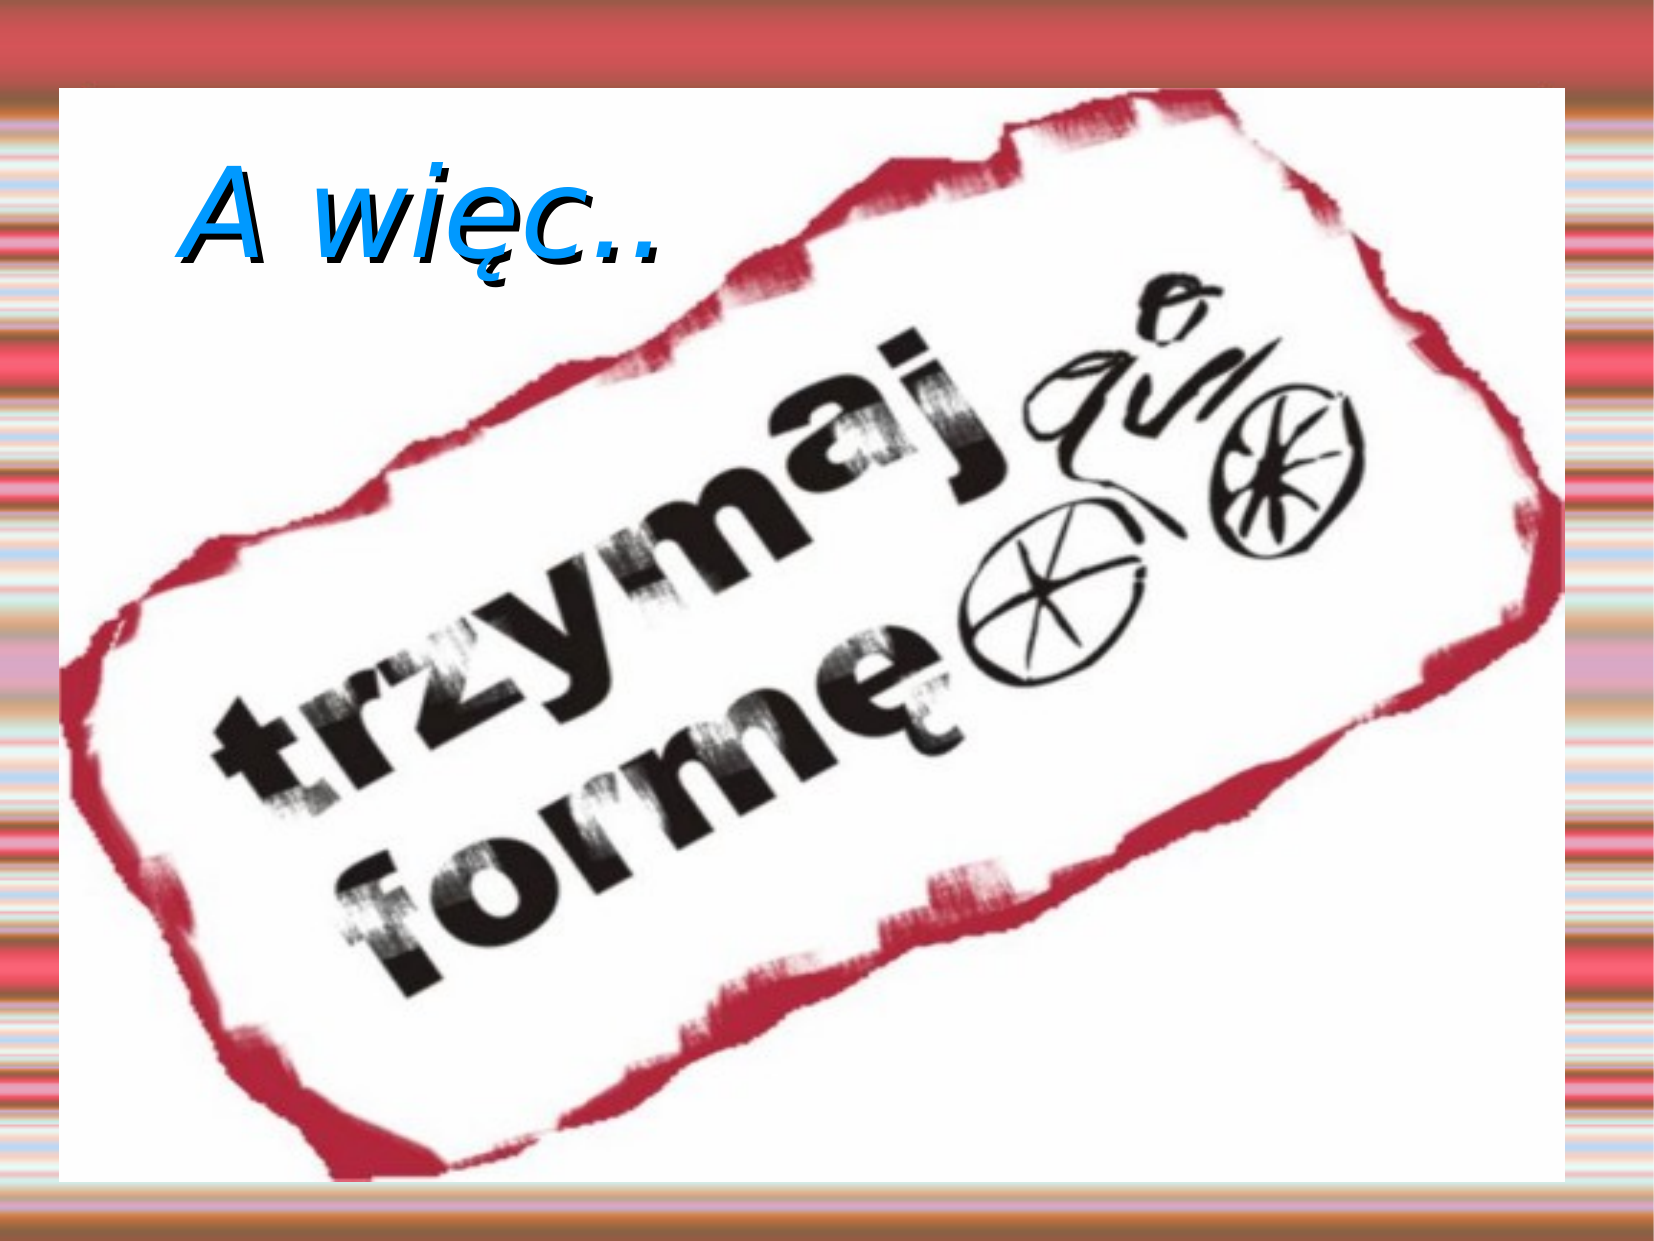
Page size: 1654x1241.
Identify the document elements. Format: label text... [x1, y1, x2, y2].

title A więc.. [88, 118, 763, 311]
picture [0, 0, 1654, 1241]
